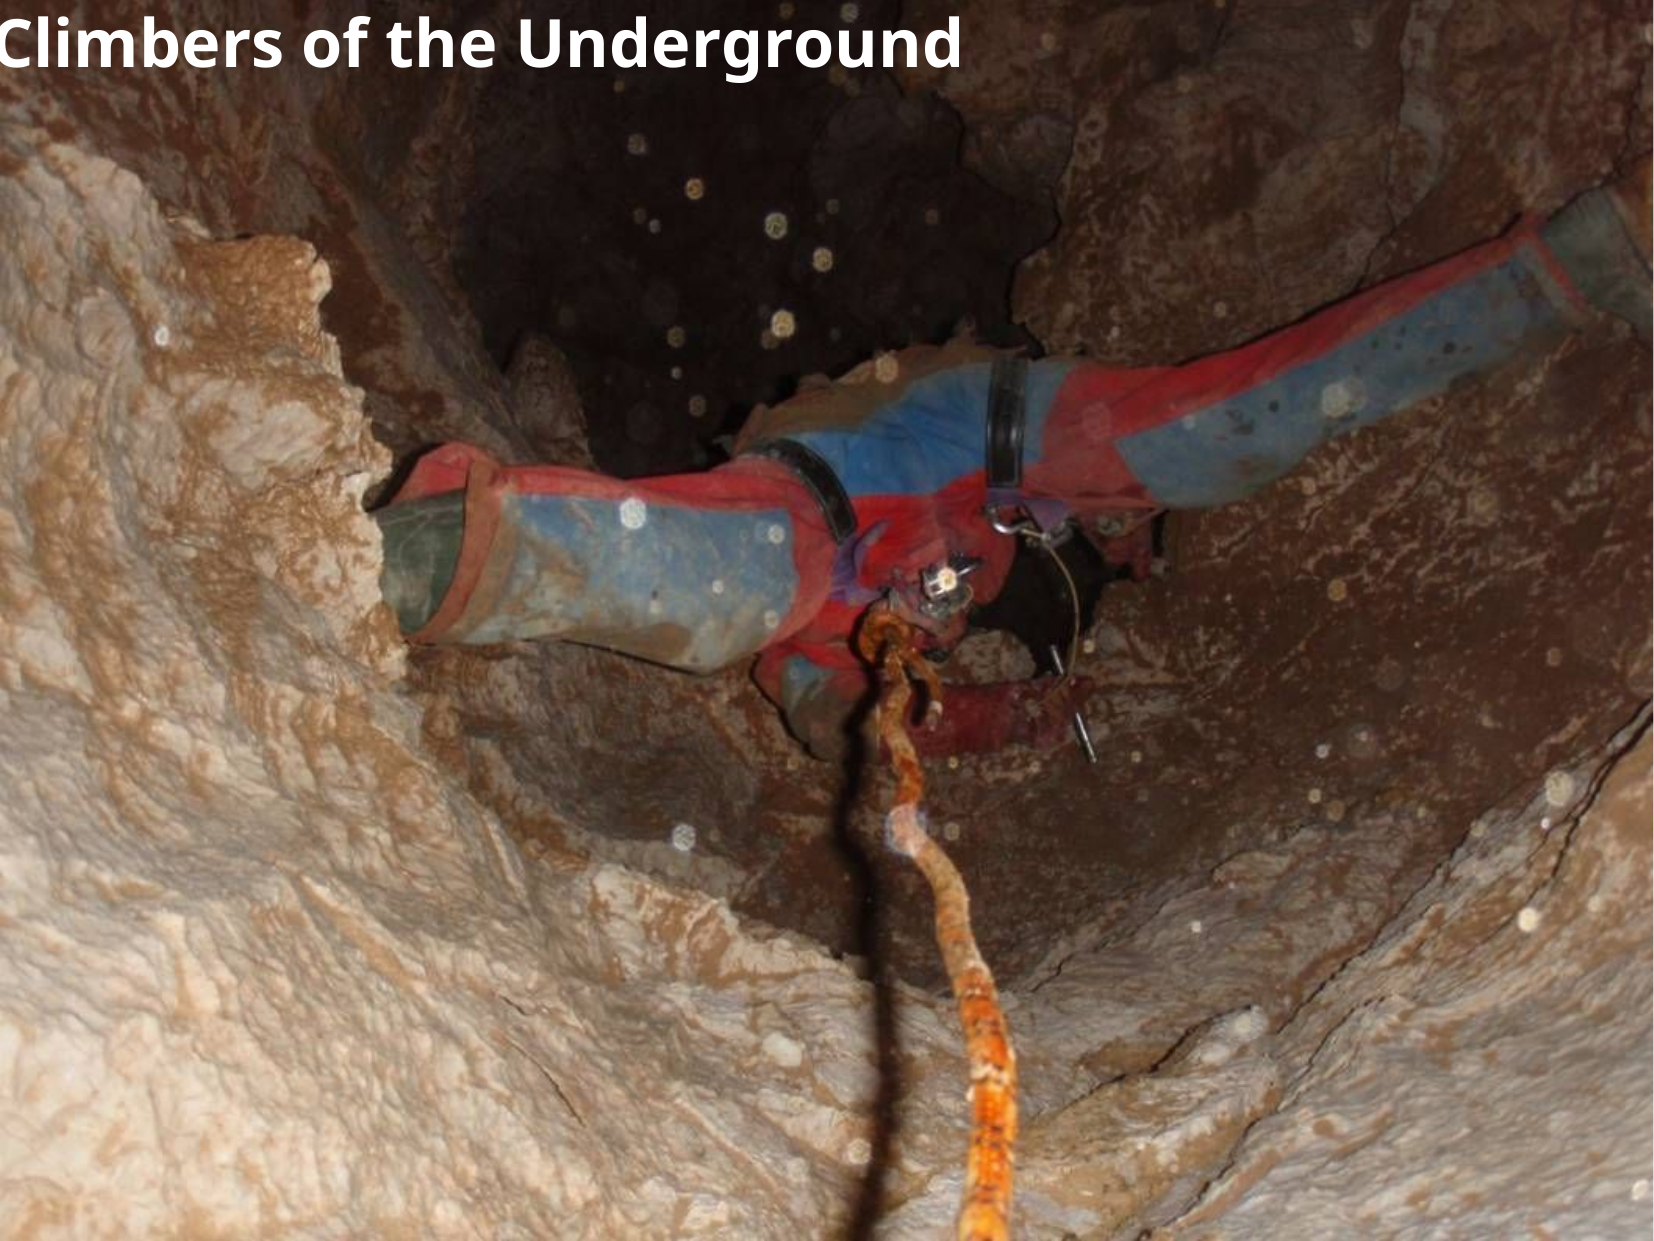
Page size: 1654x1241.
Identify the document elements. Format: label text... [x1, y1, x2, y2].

picture [0, 0, 1654, 1241]
text_box Climbers of the Underground [0, 0, 981, 90]
